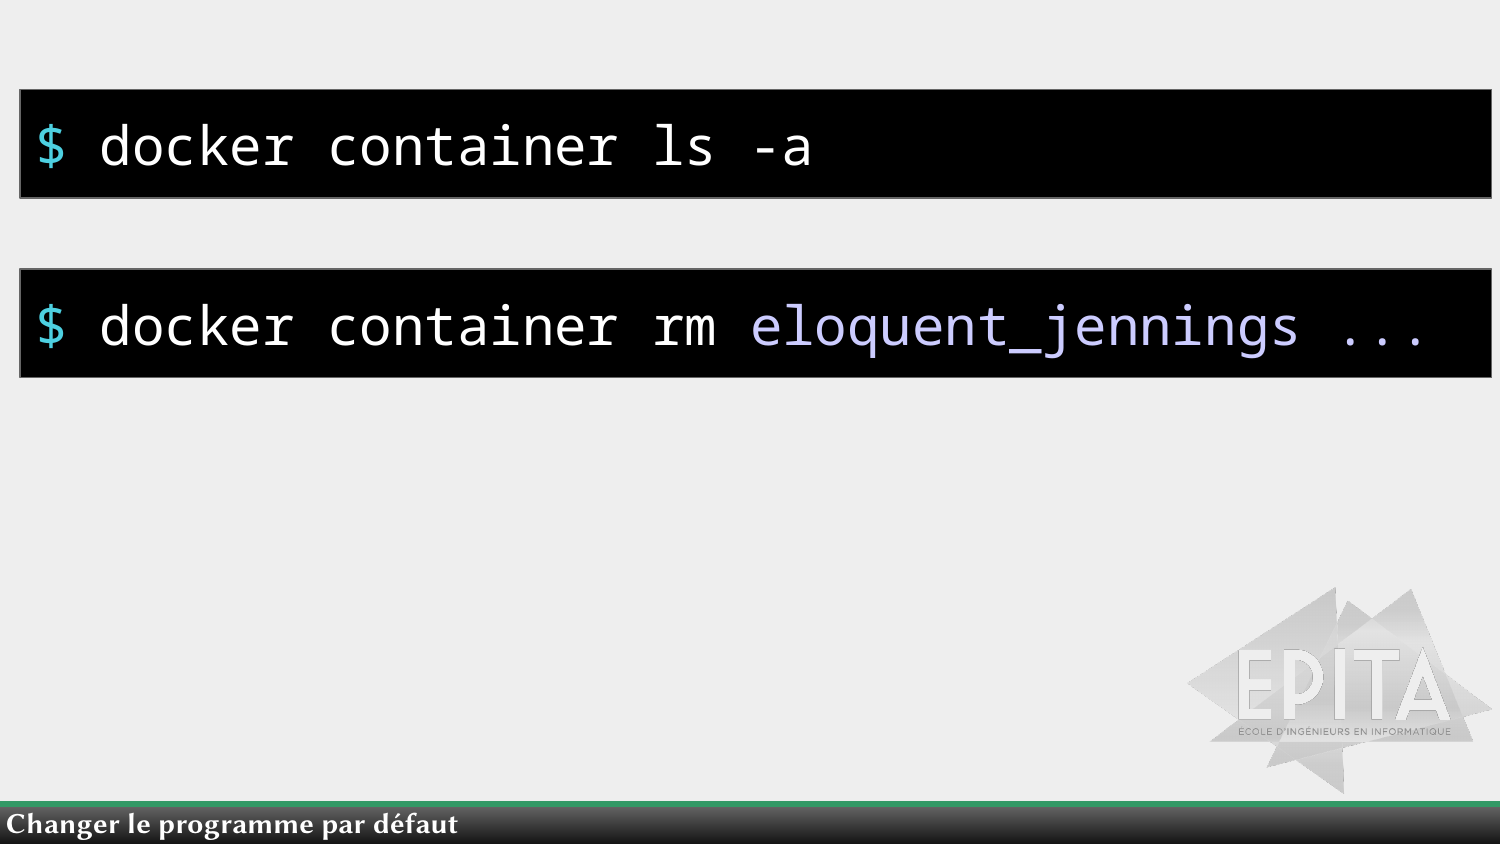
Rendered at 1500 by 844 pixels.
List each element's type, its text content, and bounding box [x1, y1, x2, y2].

picture [1187, 587, 1492, 794]
text_box $ docker container rm eloquent_jennings ... [20, 269, 1492, 378]
text_box $ docker container ls -a [20, 89, 1492, 198]
title Changer le programme par défaut [5, 801, 1075, 844]
